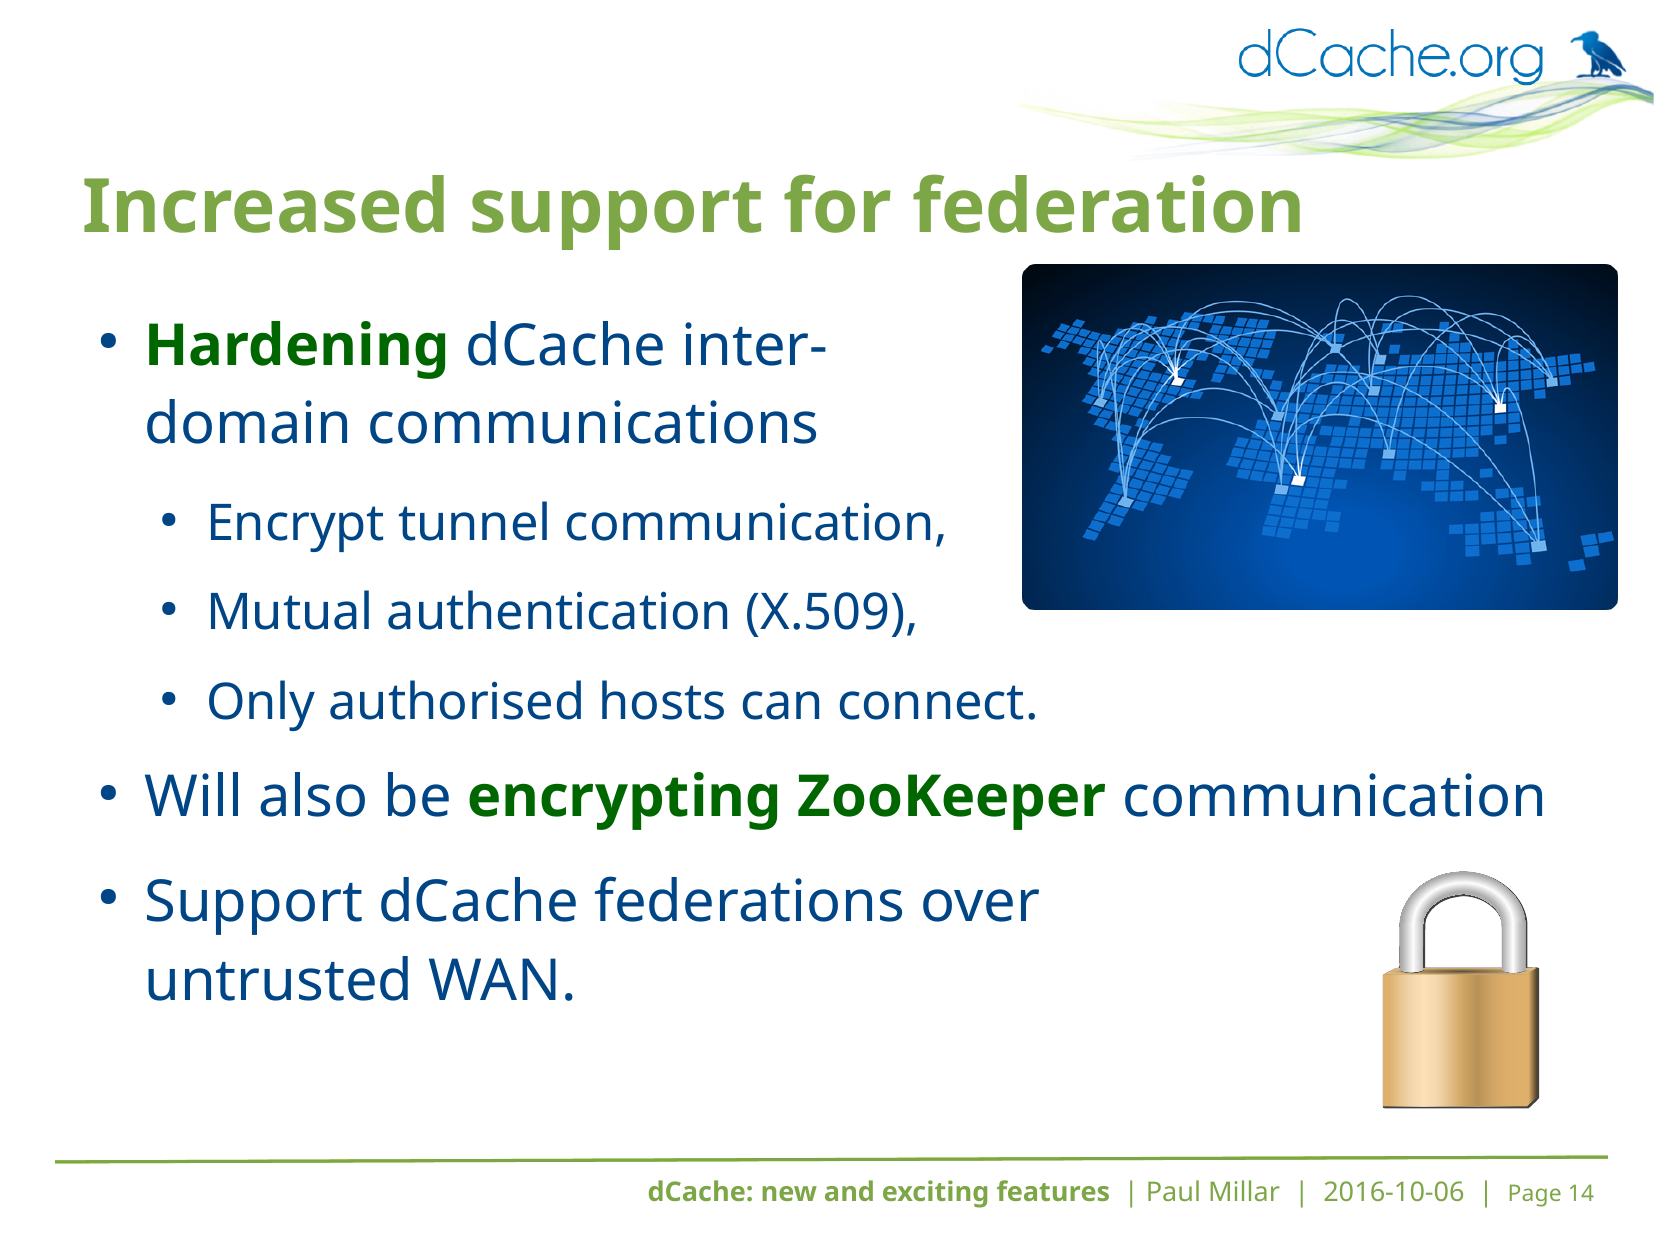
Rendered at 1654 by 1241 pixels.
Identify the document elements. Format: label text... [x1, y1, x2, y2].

title Increased support for federation [82, 155, 1605, 252]
picture [956, 16, 1654, 169]
picture [1380, 870, 1542, 1111]
picture [1022, 264, 1618, 610]
list Hardening dCache inter- domain communications Encrypt tunnel communication, Mutual authentication (X.509), Only authorised hosts can connect. Will also be encrypting ZooKeeper communication Support dCache federations over untrusted WAN. [82, 302, 1571, 1023]
